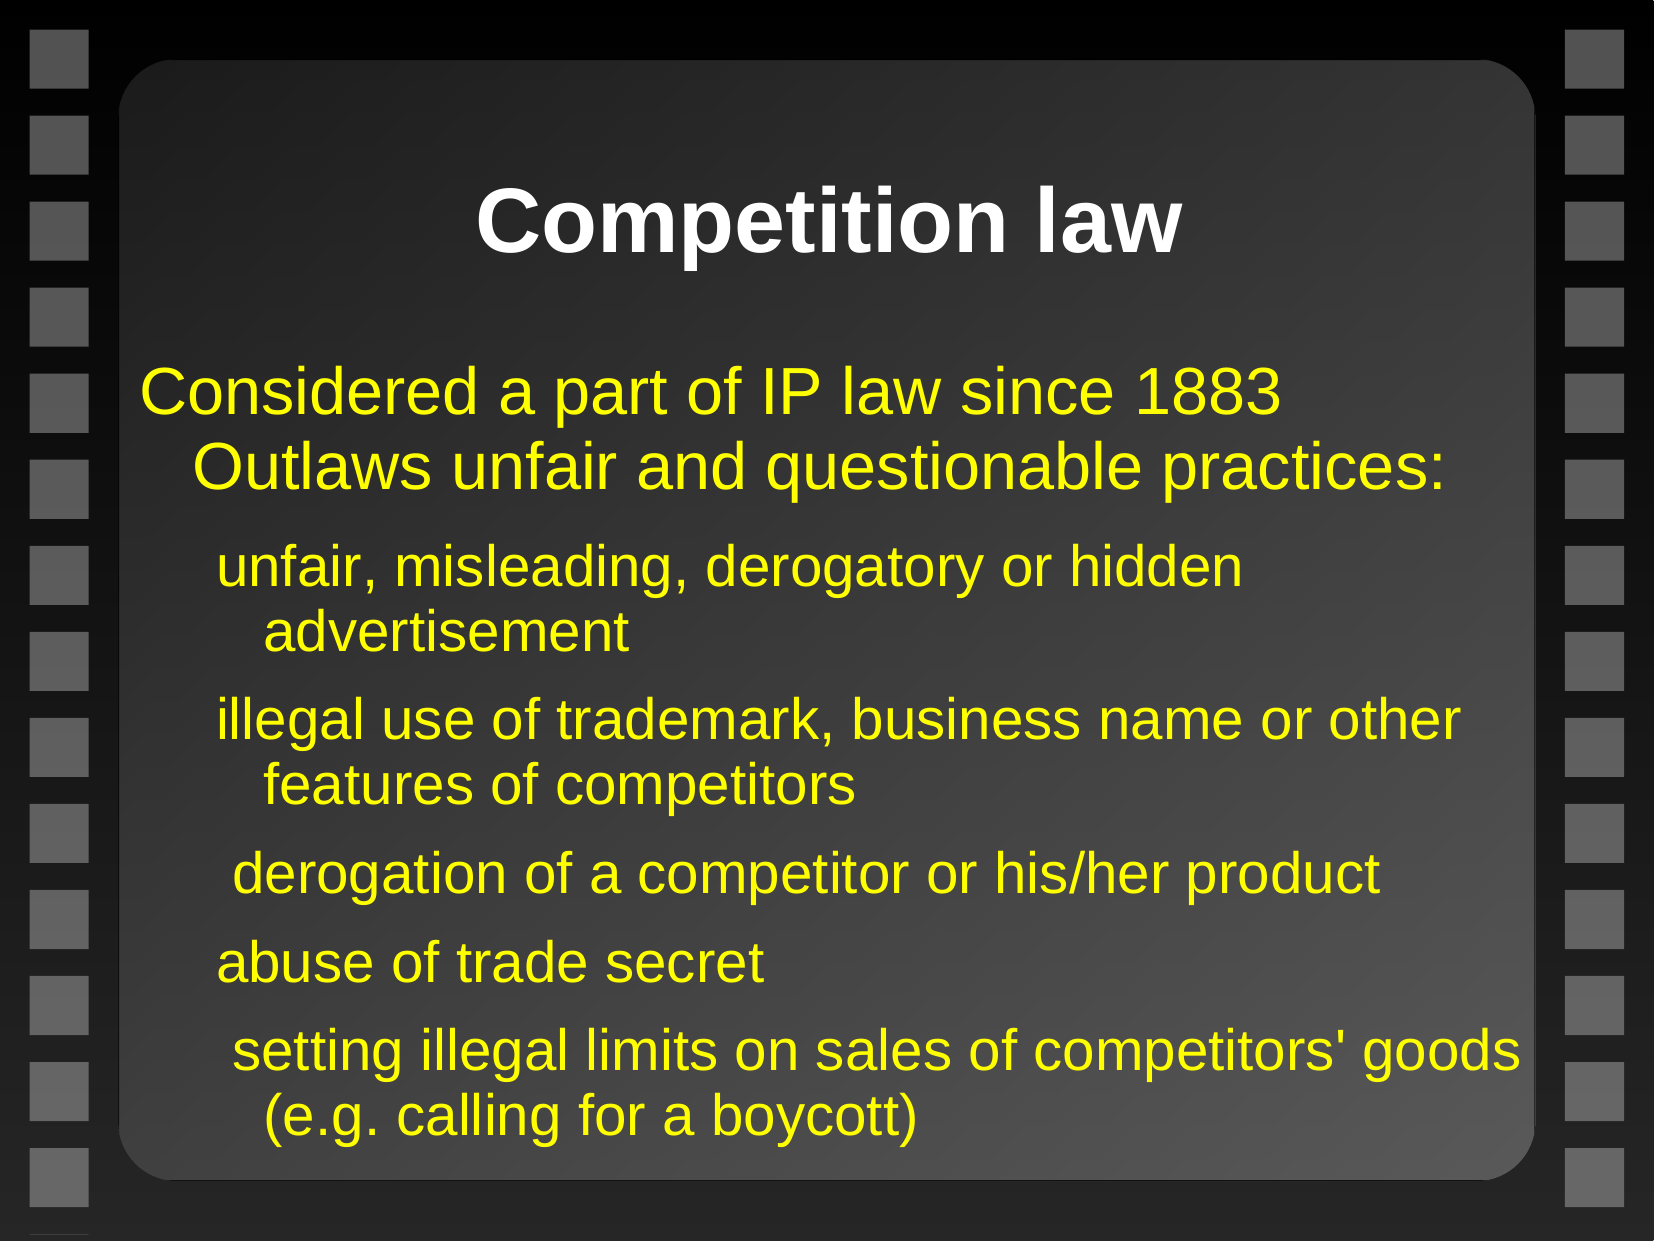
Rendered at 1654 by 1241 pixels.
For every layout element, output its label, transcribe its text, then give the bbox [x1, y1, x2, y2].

list Considered a part of IP law since 1883 Outlaws unfair and questionable practices: unfair, misleading, derogatory or hidden advertisement illegal use of trademark, business name or other features of competitors derogation of a competitor or his/her product abuse of trade secret setting illegal limits on sales of competitors' goods (e.g. calling for a boycott) [121, 354, 1534, 1149]
title Competition law [123, 117, 1536, 325]
